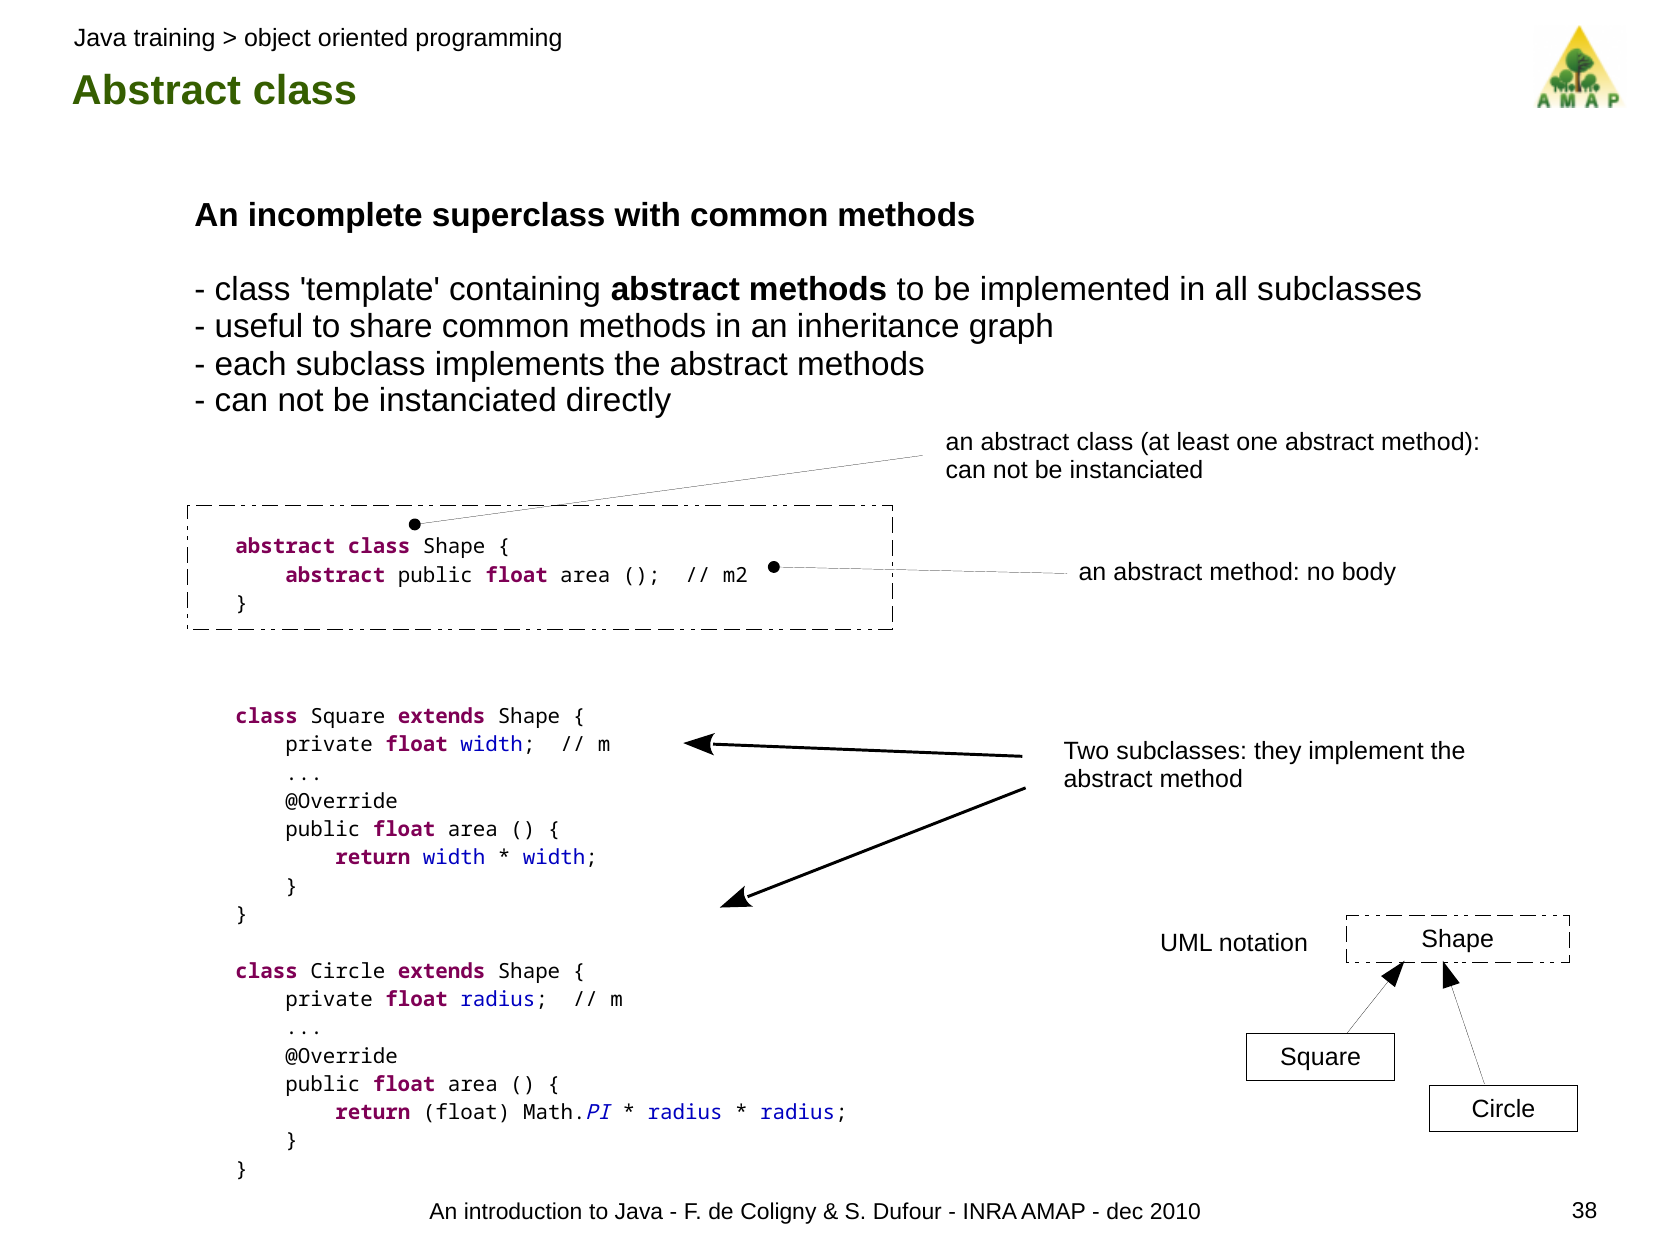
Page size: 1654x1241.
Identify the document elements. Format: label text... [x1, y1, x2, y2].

text_box Two subclasses: they implement the abstract method [1048, 729, 1551, 801]
text_box Square [1246, 1033, 1395, 1081]
text_box an abstract class (at least one abstract method): can not be instanciated [930, 420, 1531, 492]
text_box UML notation [1087, 920, 1324, 964]
text_box Java training > object oriented programming [59, 16, 1004, 60]
text_box An incomplete superclass with common methods - class 'template' containing abstract methods to be implemented in all subclasses - useful to share common methods in an inheritance graph - each subclass implements the abstract methods - can not be instanciated directly [179, 189, 1578, 427]
picture [1533, 25, 1627, 108]
text_box Circle [1429, 1085, 1578, 1132]
text_box an abstract method: no body [1063, 550, 1511, 593]
text_box Abstract class [56, 59, 1513, 121]
text_box abstract class Shape { abstract public float area (); // m2 } class Square extends Shape { private float width; // m ... @Override public float area () { return width * width; } } class Circle extends Shape { private float radius; // m ... @Override public float area () { return (float) Math.PI * radius * radius; } } [220, 524, 1031, 1098]
text_box Shape [1346, 915, 1570, 963]
